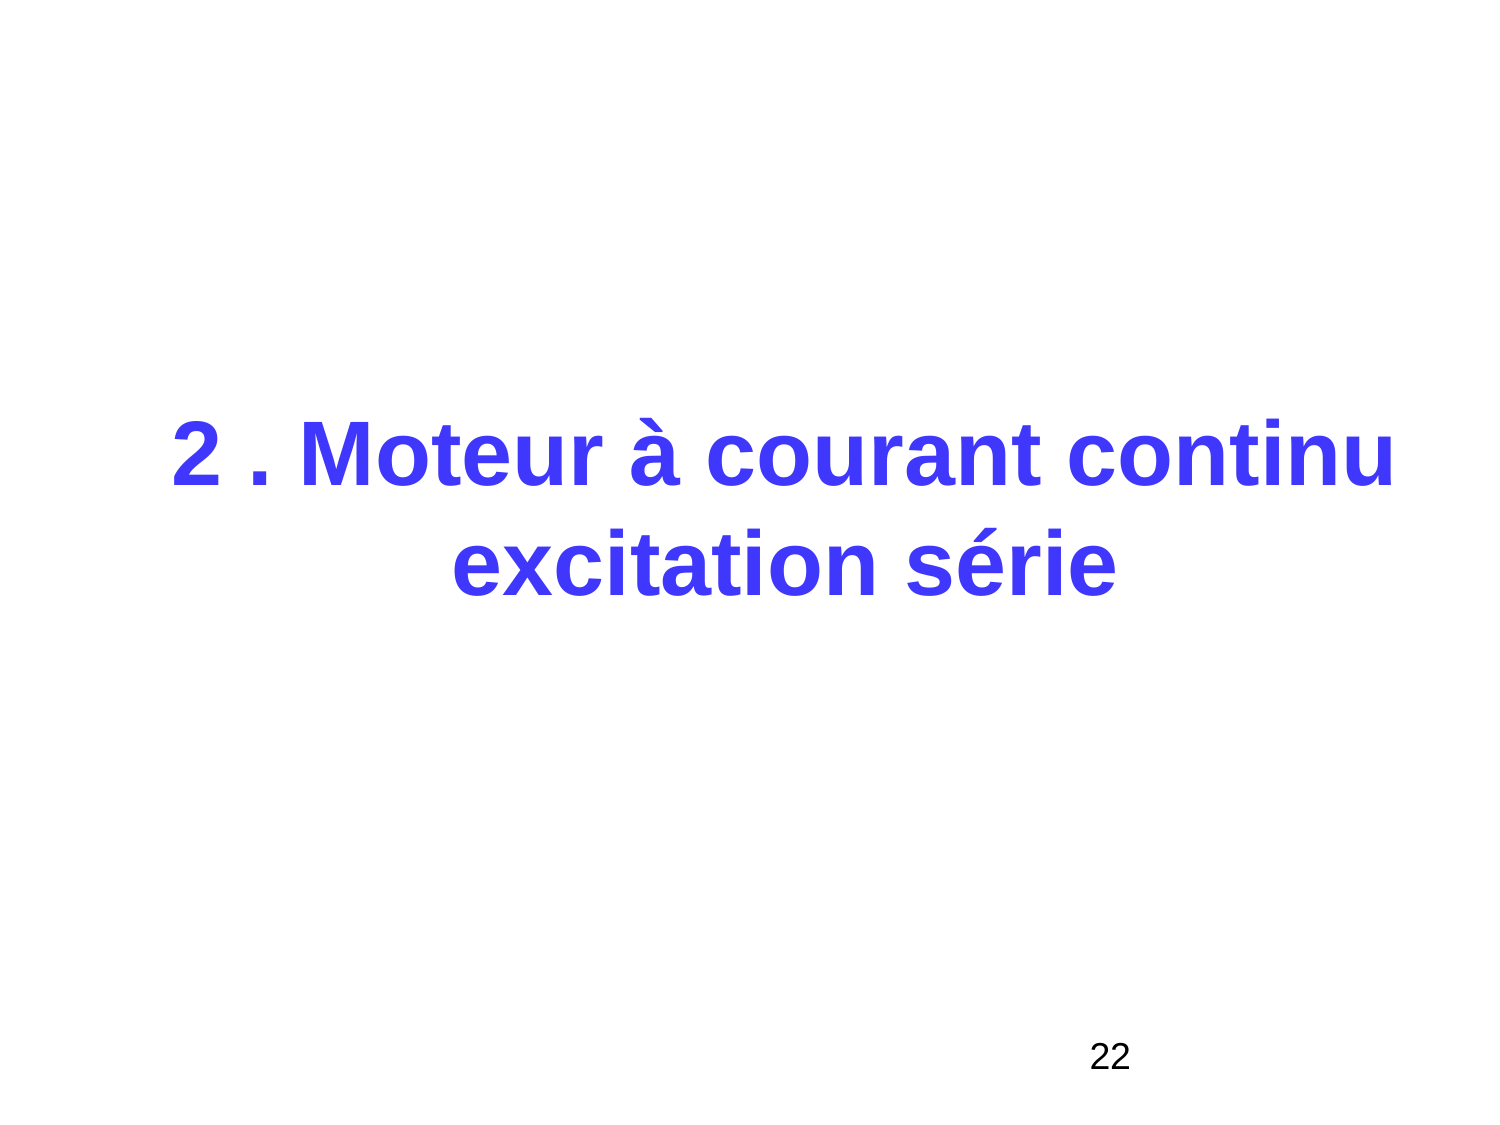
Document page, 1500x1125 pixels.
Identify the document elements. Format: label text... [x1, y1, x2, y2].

text_box 2 . Moteur à courant continu excitation série [110, 410, 1461, 598]
